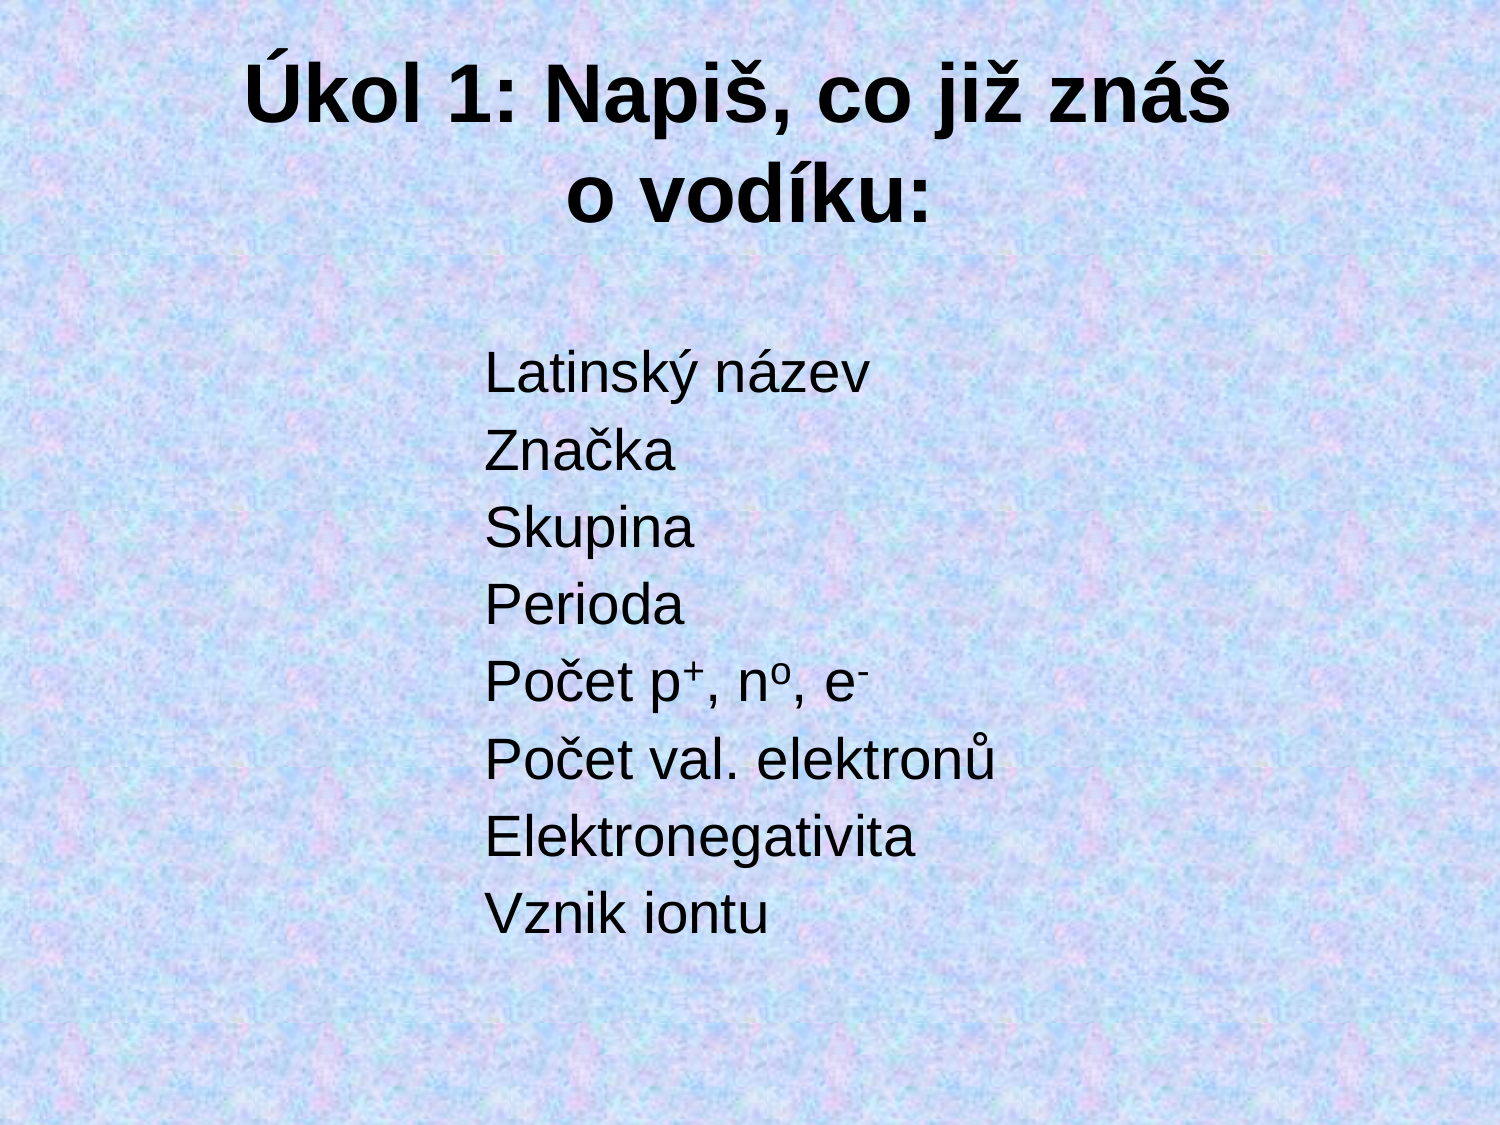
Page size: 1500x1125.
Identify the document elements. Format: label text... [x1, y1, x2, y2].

title Úkol 1: Napiš, co již znáš o vodíku: [75, 31, 1426, 247]
list Latinský název Značka Skupina Perioda Počet p+, no, e- Počet val. elektronů Elektronegativita Vznik iontu [413, 250, 1076, 1125]
